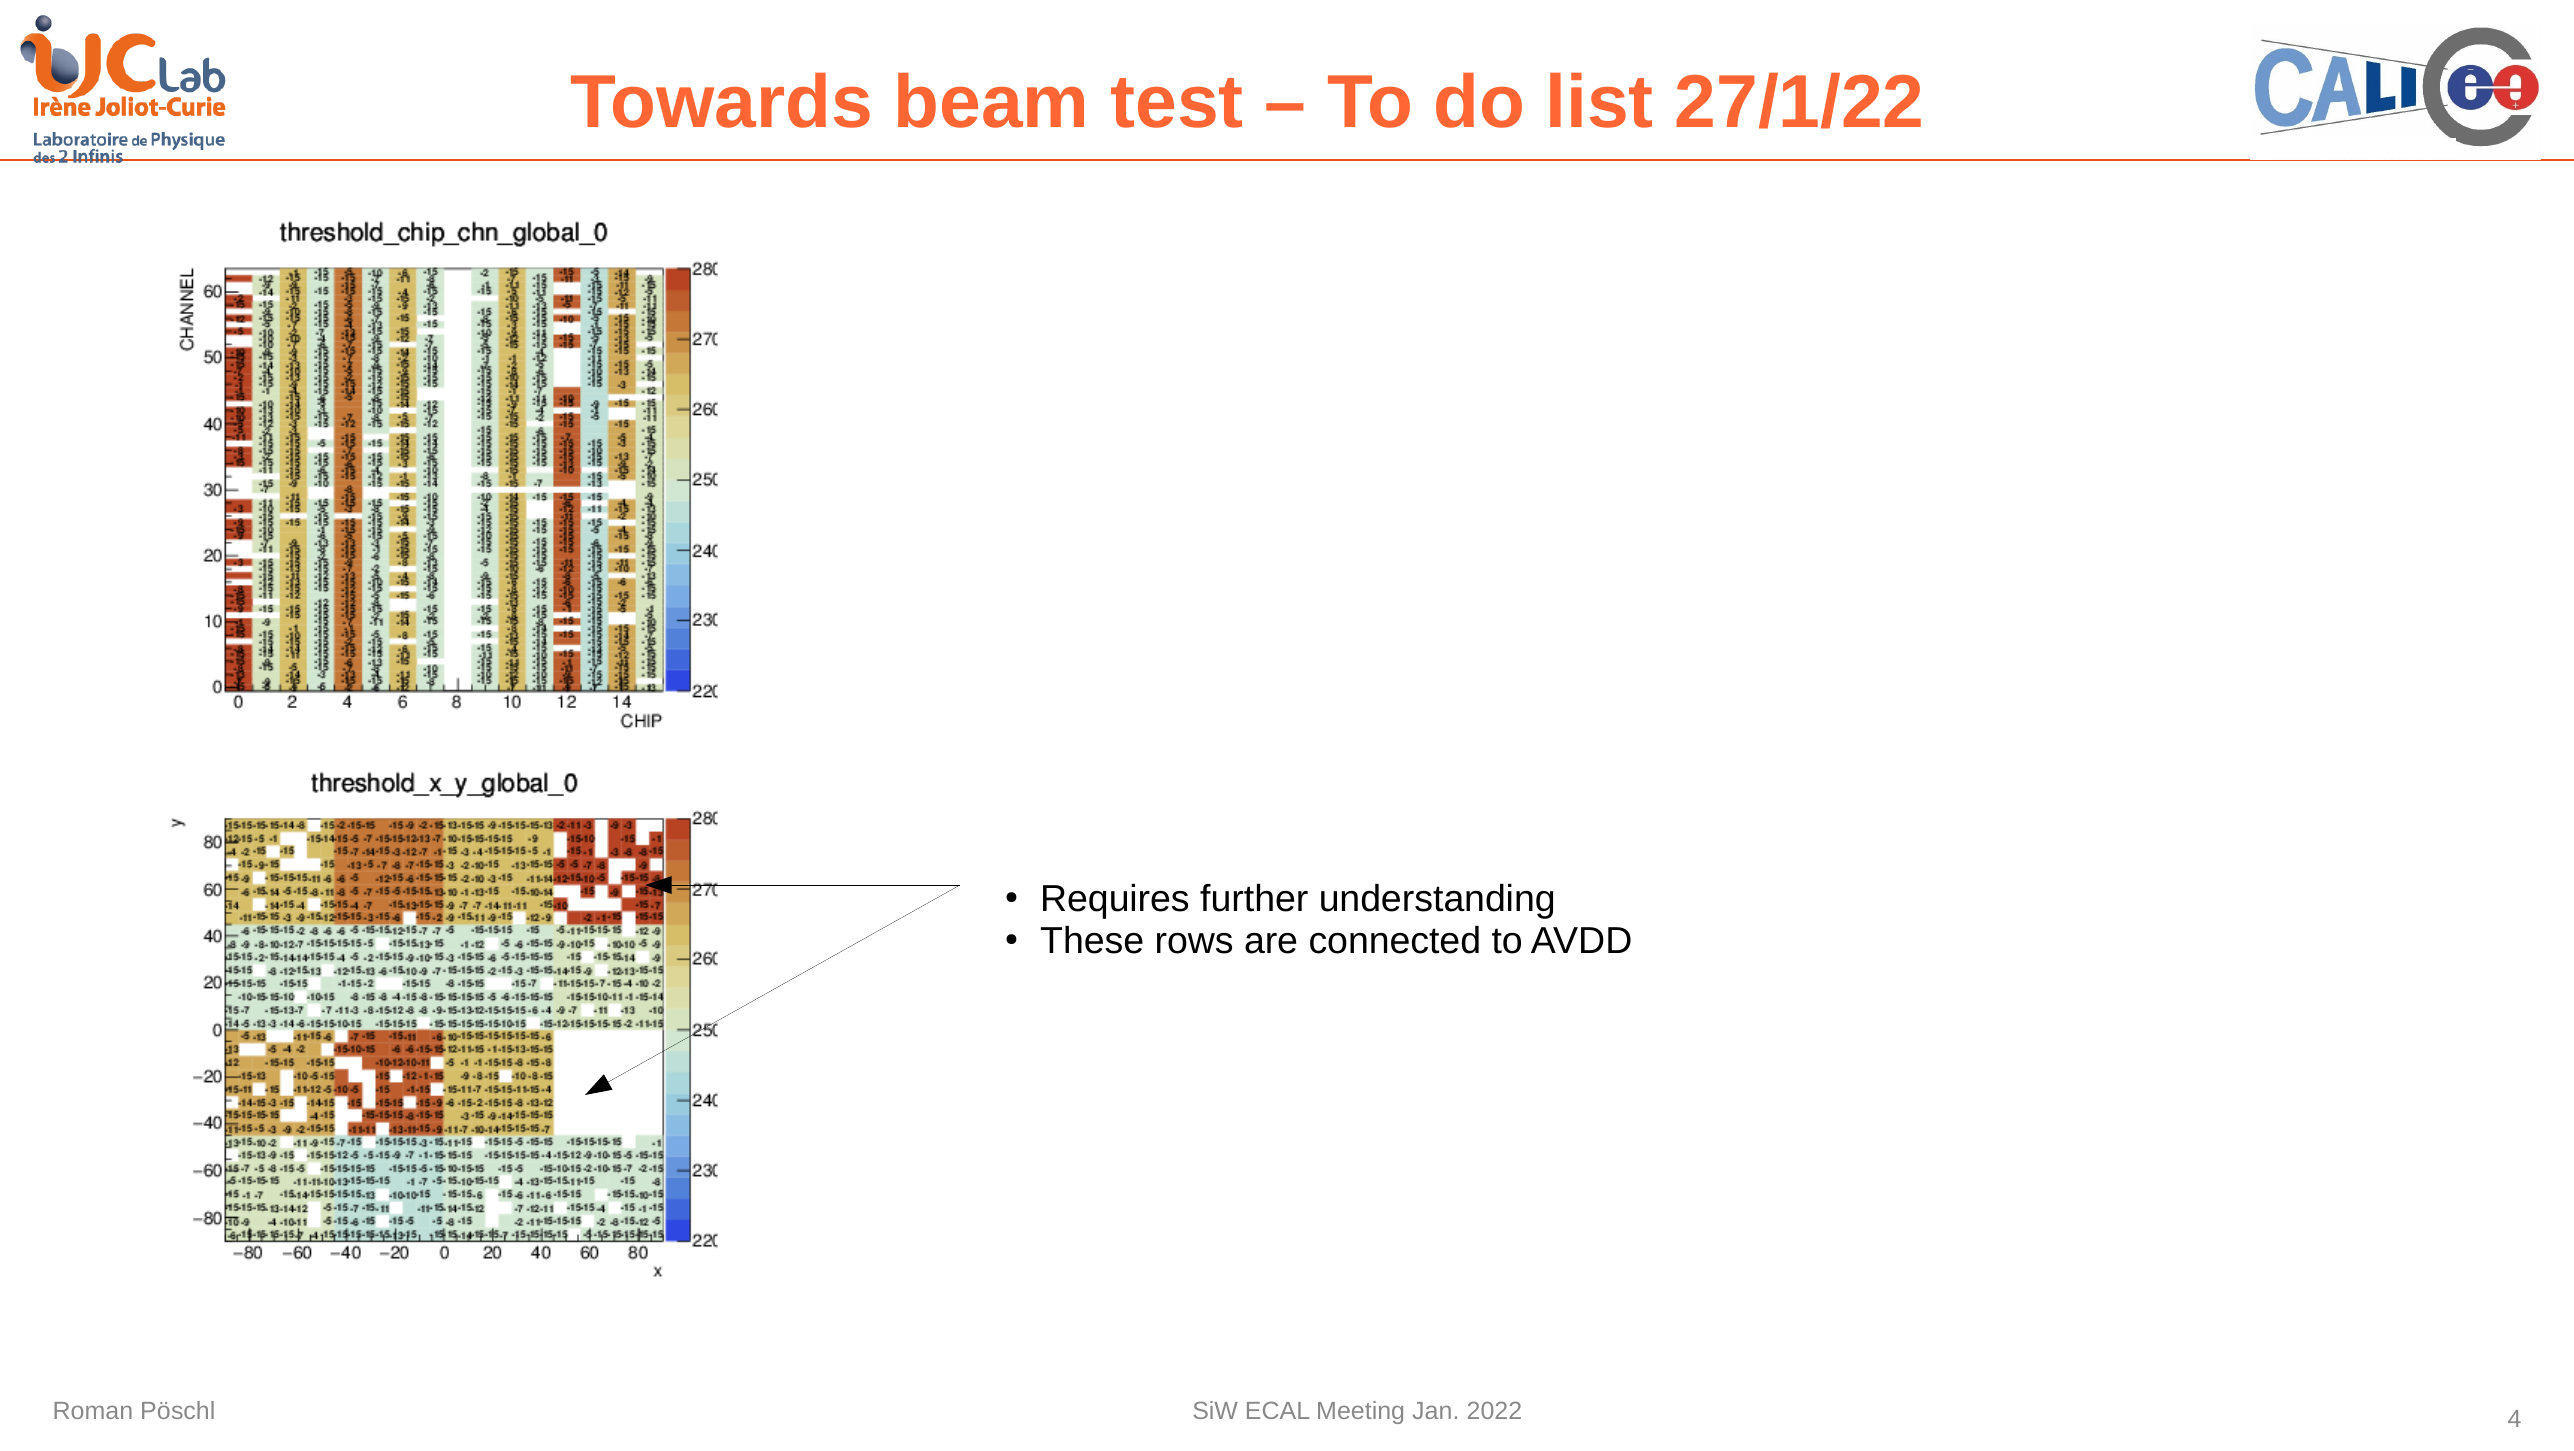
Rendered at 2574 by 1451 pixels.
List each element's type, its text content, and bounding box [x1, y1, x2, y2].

picture [165, 205, 724, 1306]
title Towards beam test – To do list 27/1/22 [90, 53, 2407, 151]
picture [4, 0, 241, 178]
text_box Requires further understanding These rows are connected to AVDD [990, 870, 1654, 1011]
picture [2250, 22, 2541, 160]
